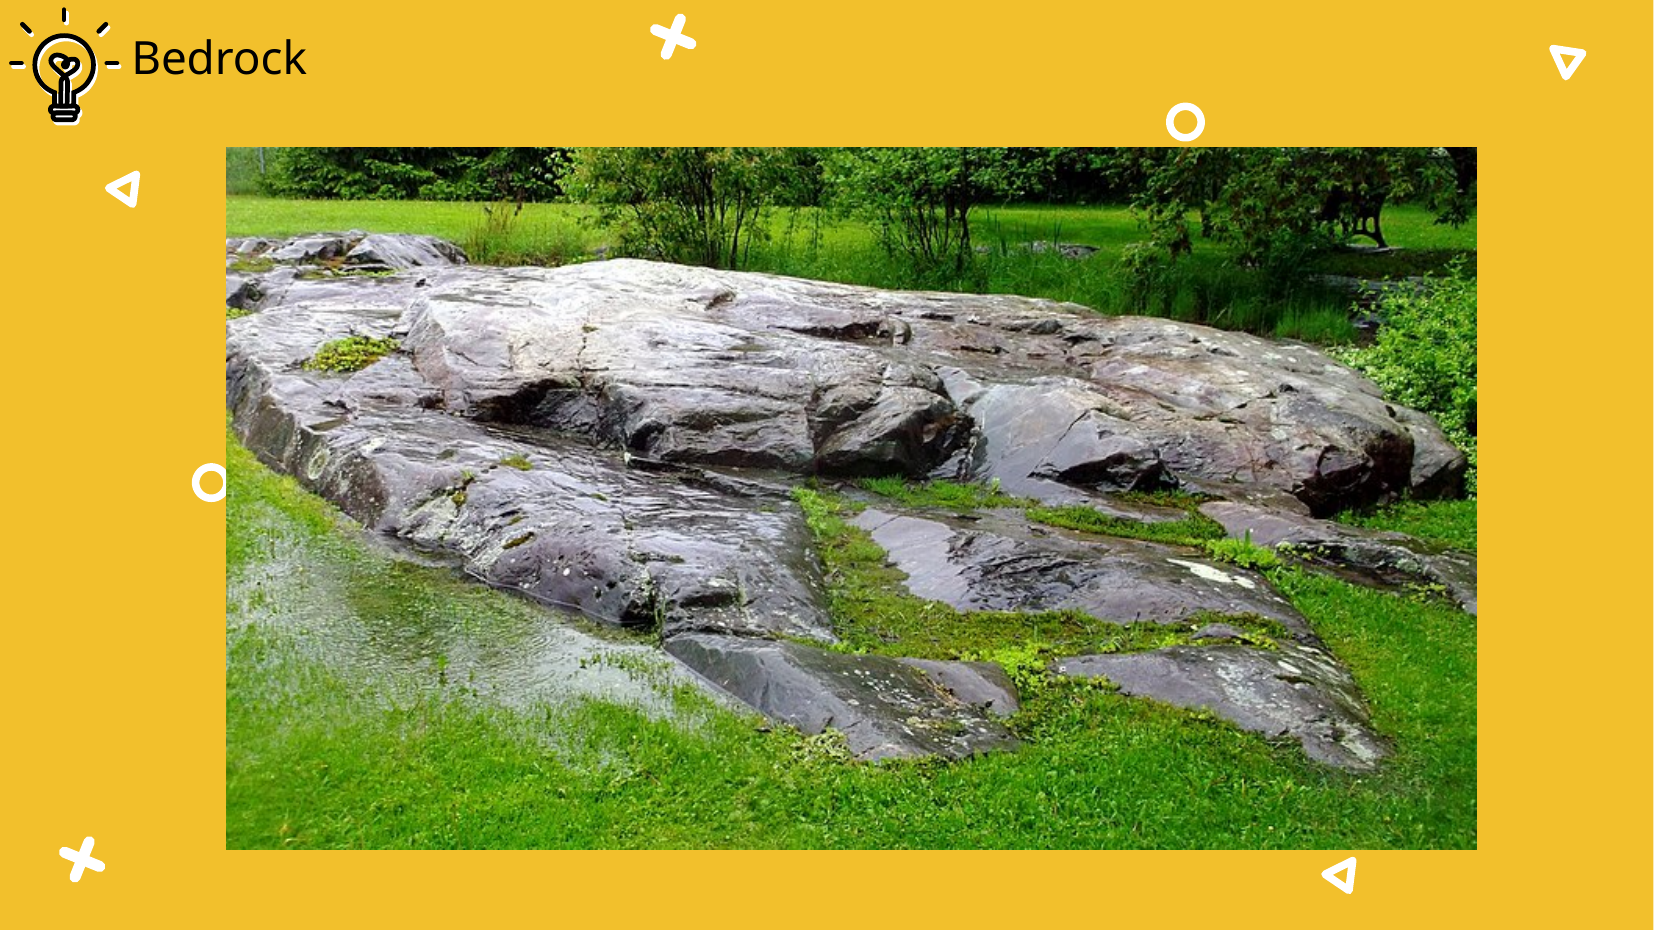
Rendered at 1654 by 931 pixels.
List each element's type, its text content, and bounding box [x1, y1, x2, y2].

picture [226, 147, 1477, 850]
title Bedrock [131, 0, 1447, 120]
